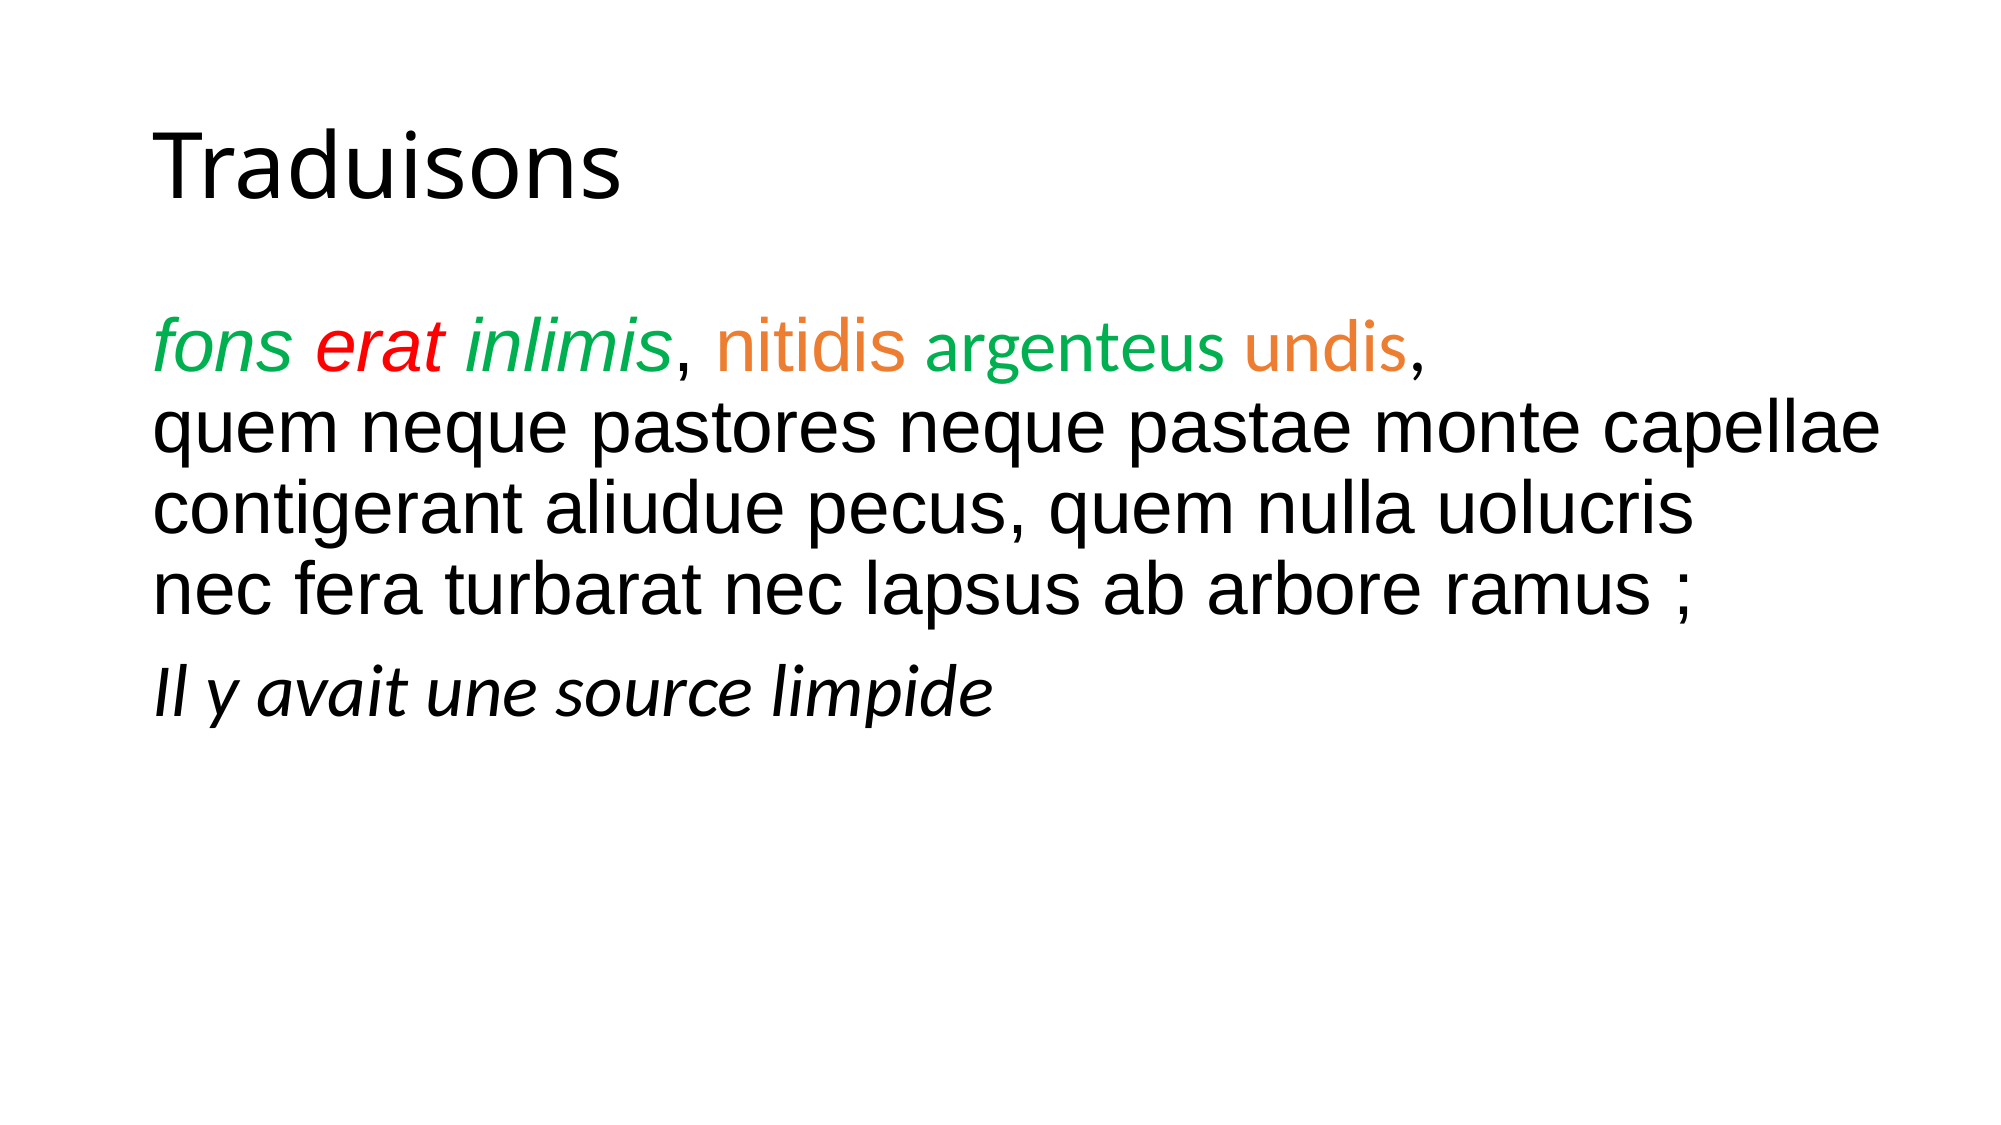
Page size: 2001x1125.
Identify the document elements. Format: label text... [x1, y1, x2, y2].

title Traduisons [137, 59, 1863, 278]
list fons erat inlimis, nitidis argenteus undis, quem neque pastores neque pastae monte capellae contigerant aliudue pecus, quem nulla uolucris nec fera turbarat nec lapsus ab arbore ramus ; Il y avait une source limpide [137, 299, 1956, 1014]
